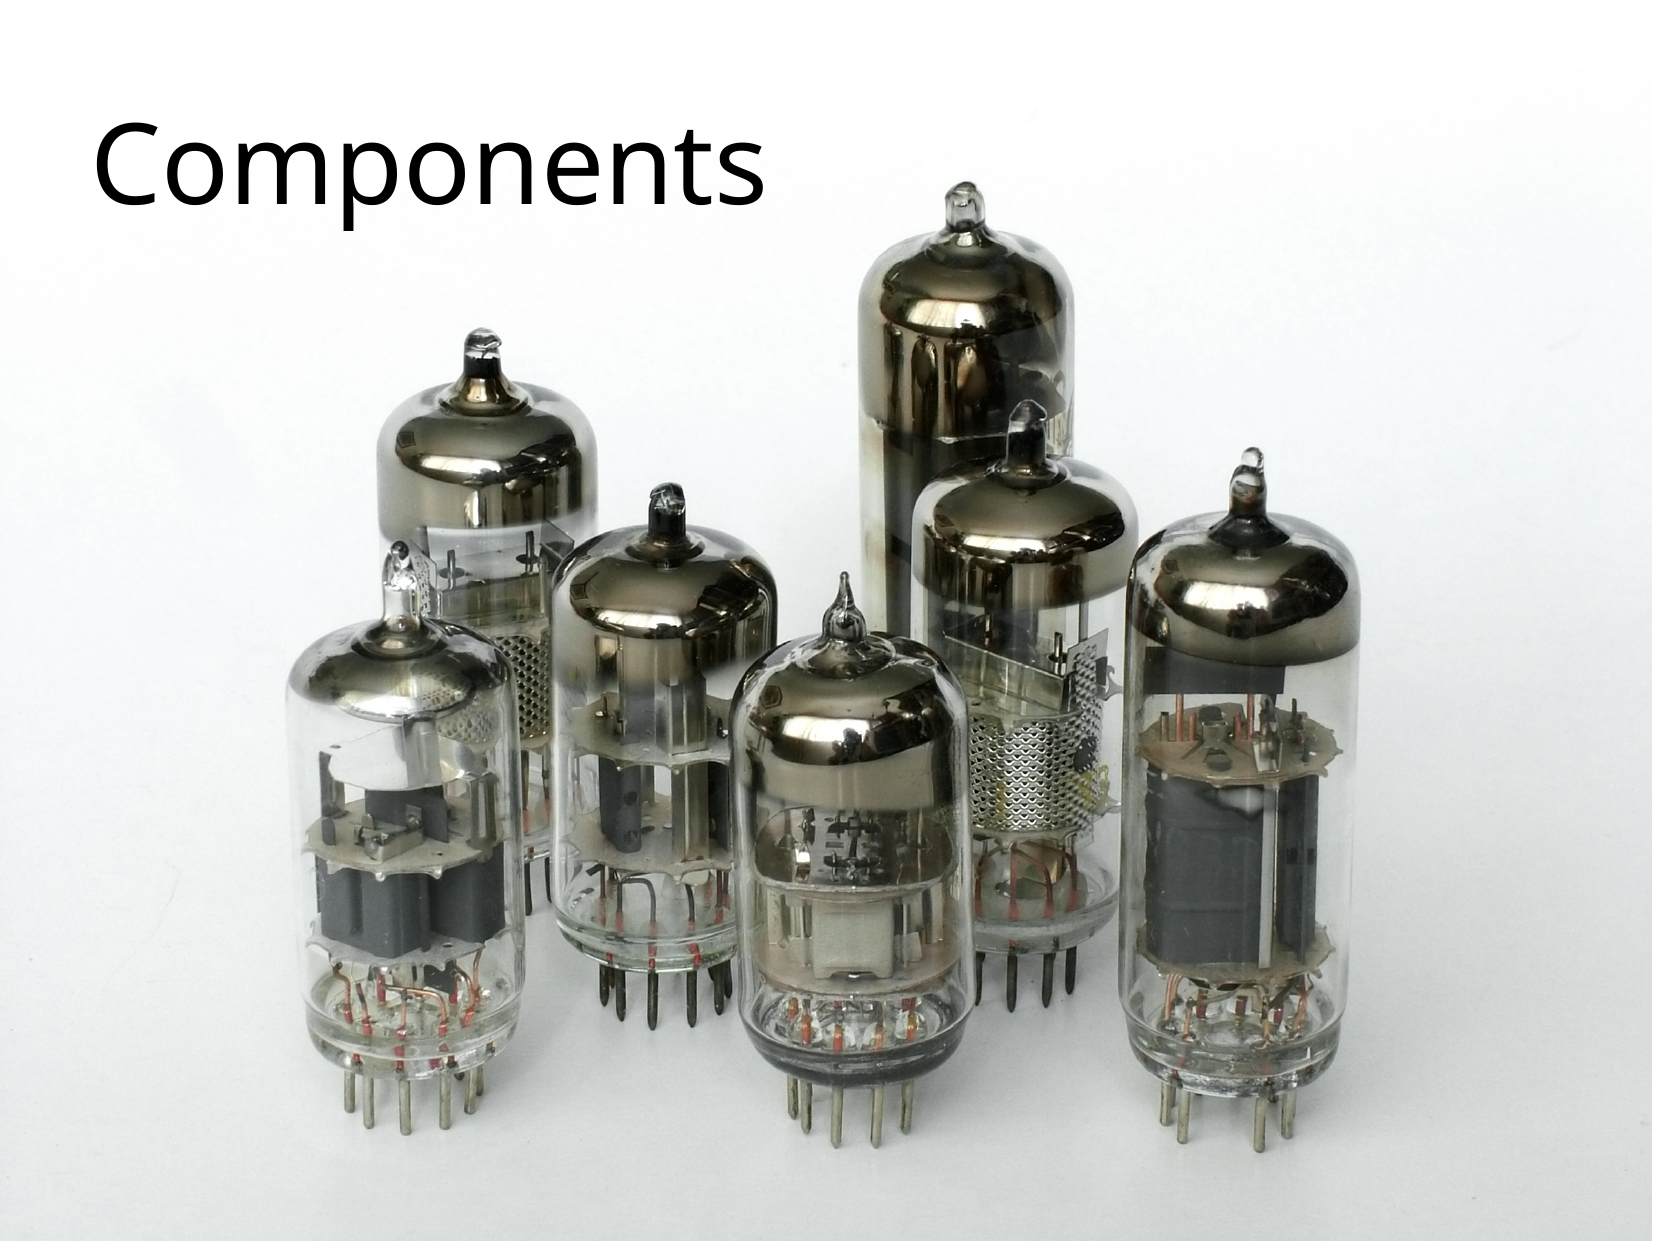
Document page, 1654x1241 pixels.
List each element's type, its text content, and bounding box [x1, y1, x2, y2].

text_box Components [21, 77, 838, 240]
picture [0, 68, 1652, 1241]
